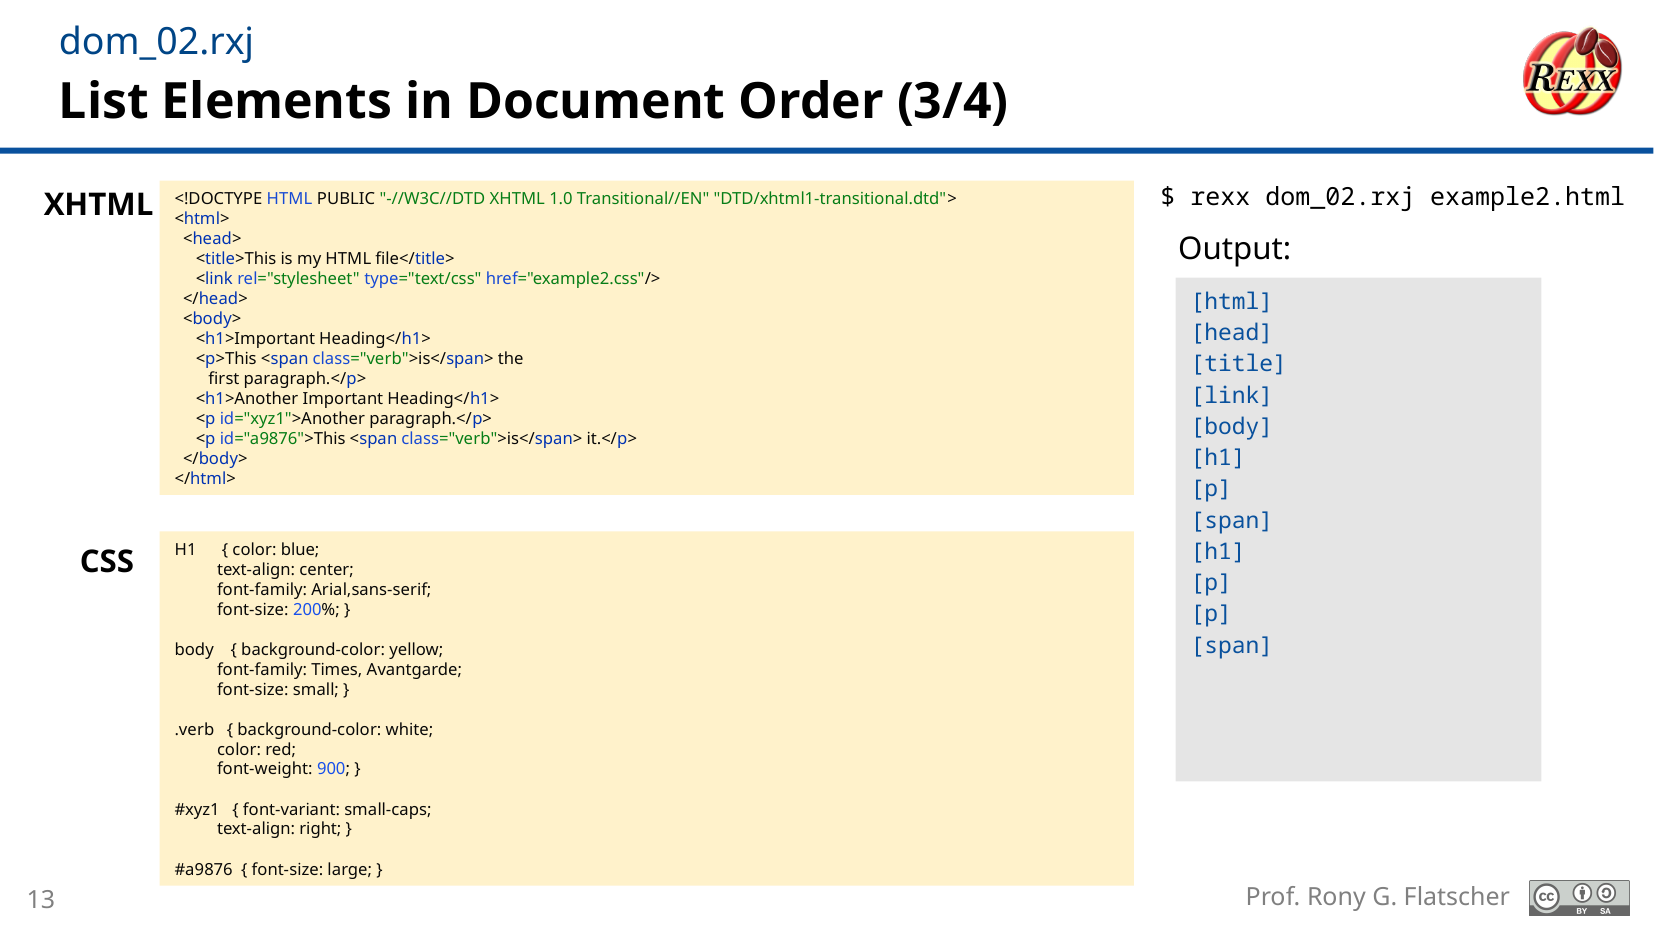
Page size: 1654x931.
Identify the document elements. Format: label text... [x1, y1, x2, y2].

text_box H1 { color: blue; text-align: center; font-family: Arial,sans-serif; font-size: 200%; } body { background-color: yellow; font-family: Times, Avantgarde; font-size: small; } .verb { background-color: white; color: red; font-weight: 900; } #xyz1 { font-variant: small-caps; text-align: right; } #a9876 { font-size: large; } [159, 531, 1134, 886]
title dom_02.rxj List Elements in Document Order (3/4) [0, 0, 1625, 148]
text_box <!DOCTYPE HTML PUBLIC "-//W3C//DTD XHTML 1.0 Transitional//EN" "DTD/xhtml1-transitional.dtd"> <html> <head> <title>This is my HTML file</title> <link rel="stylesheet" type="text/css" href="example2.css"/> </head> <body> <h1>Important Heading</h1> <p>This <span class="verb">is</span> the first paragraph.</p> <h1>Another Important Heading</h1> <p id="xyz1">Another paragraph.</p> <p id="a9876">This <span class="verb">is</span> it.</p> </body> </html> [159, 180, 1134, 495]
text_box $ rexx dom_02.rxj example2.html [1145, 171, 1648, 227]
text_box Output: [1163, 218, 1653, 275]
text_box CSS [64, 531, 154, 588]
text_box XHTML [28, 175, 177, 231]
text_box [html] [head] [title] [link] [body] [h1] [p] [span] [h1] [p] [p] [span] [1175, 277, 1542, 782]
